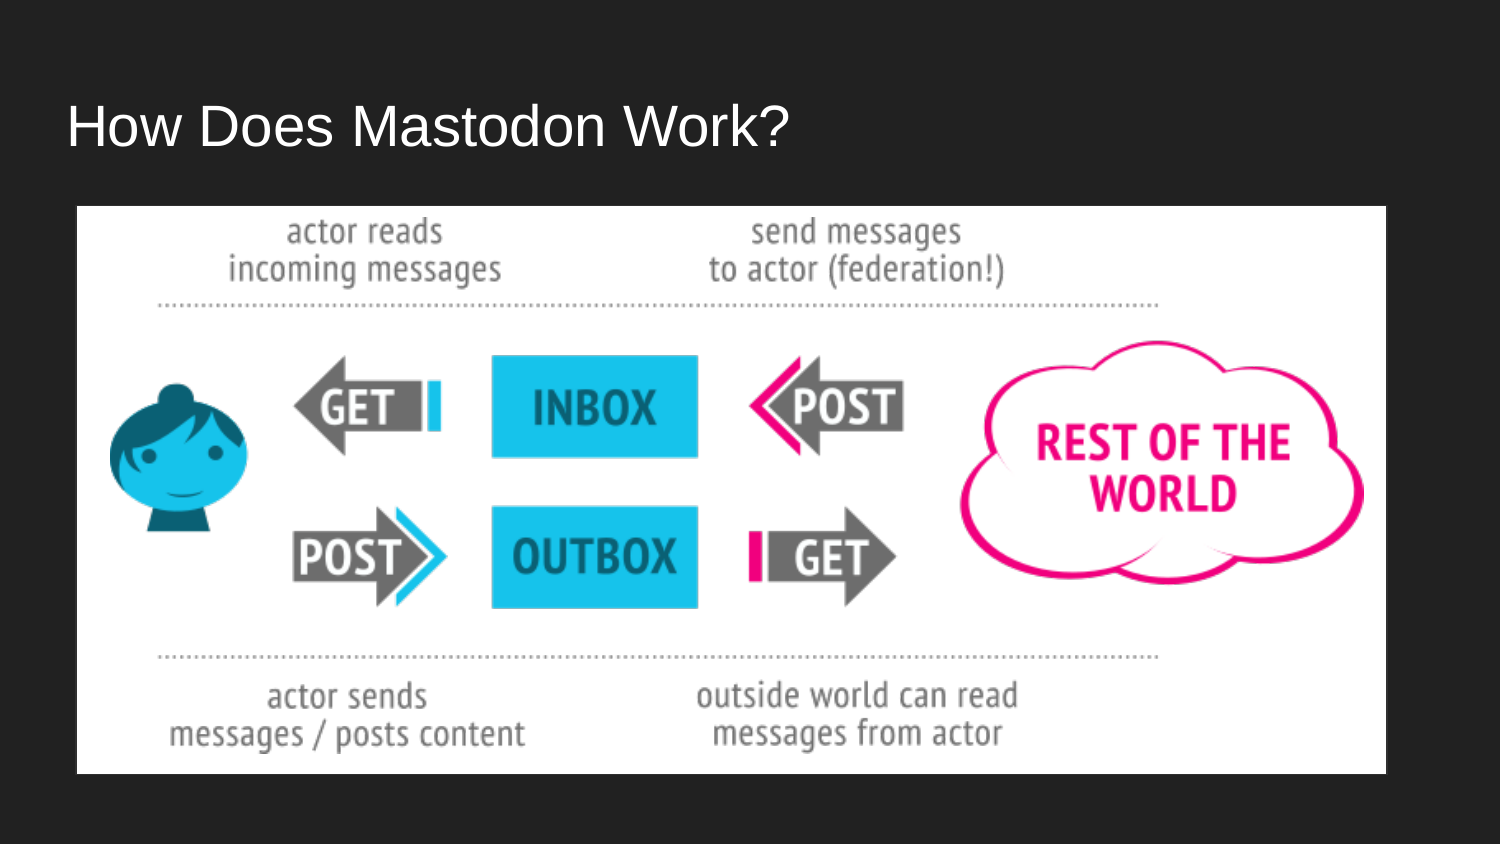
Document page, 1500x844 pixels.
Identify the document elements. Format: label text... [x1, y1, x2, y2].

title How Does Mastodon Work? [51, 72, 1449, 167]
picture [110, 217, 1364, 755]
text_box [76, 205, 1388, 775]
